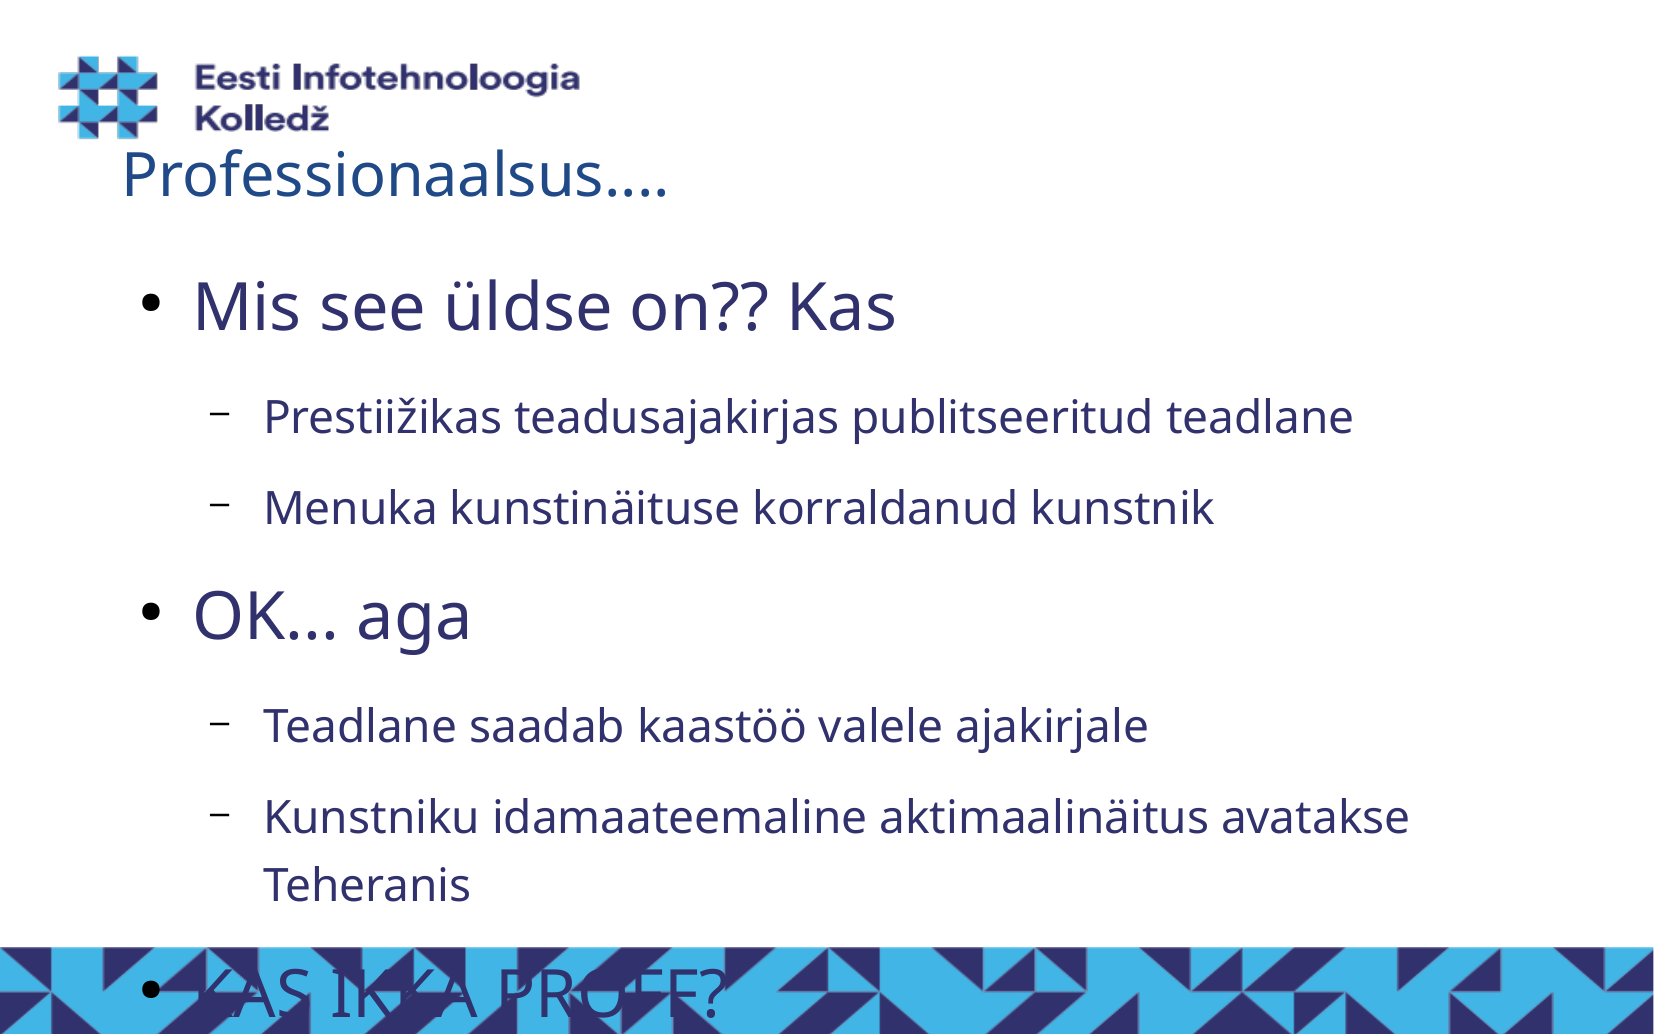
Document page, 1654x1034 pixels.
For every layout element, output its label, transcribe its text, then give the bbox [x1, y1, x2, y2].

title Professionaalsus.... [121, 85, 1534, 257]
list Mis see üldse on?? Kas Prestiižikas teadusajakirjas publitseeritud teadlane Menuka kunstinäituse korraldanud kunstnik OK... aga Teadlane saadab kaastöö valele ajakirjale Kunstniku idamaateemaline aktimaalinäitus avatakse Teheranis KAS IKKA PROFF? [121, 257, 1534, 946]
